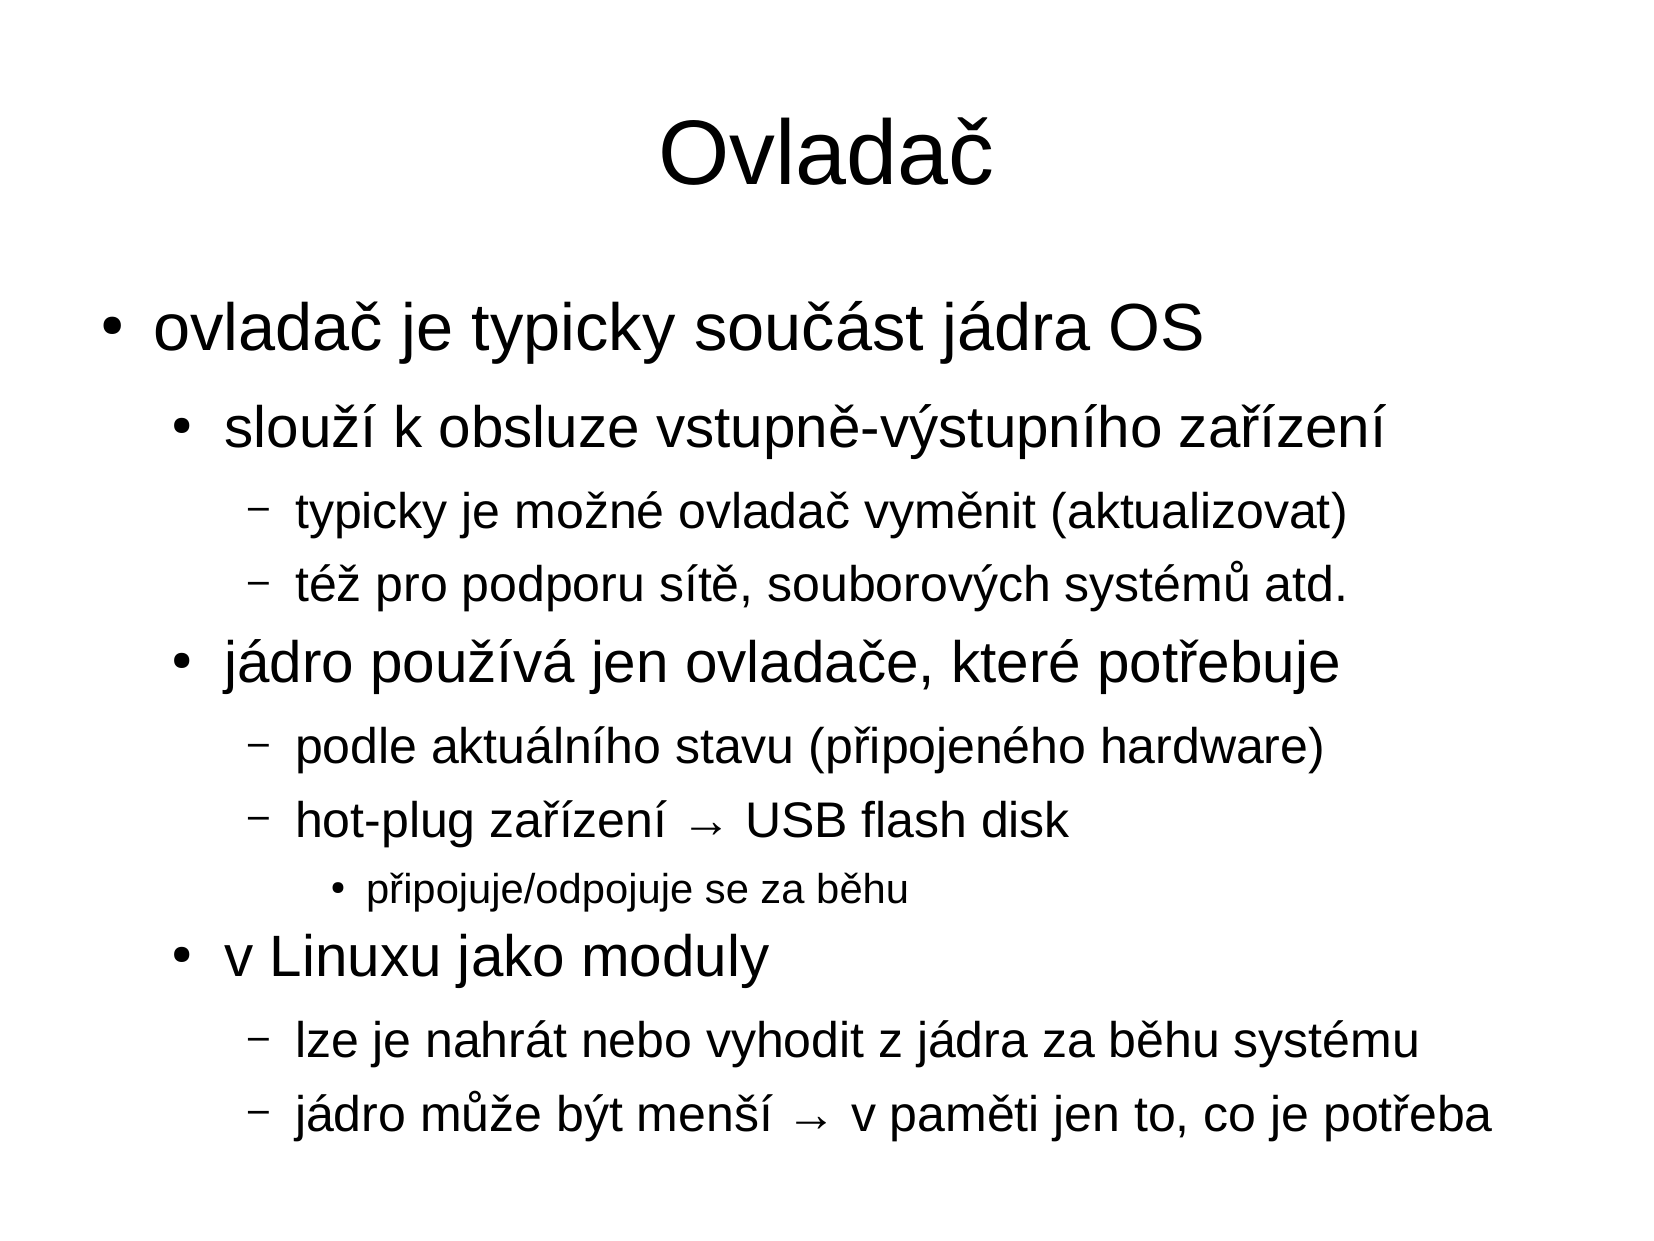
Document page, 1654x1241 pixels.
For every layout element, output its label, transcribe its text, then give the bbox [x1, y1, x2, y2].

list ovladač je typicky součást jádra OS slouží k obsluze vstupně-výstupního zařízení typicky je možné ovladač vyměnit (aktualizovat) též pro podporu sítě, souborových systémů atd. jádro používá jen ovladače, které potřebuje podle aktuálního stavu (připojeného hardware) hot-plug zařízení → USB flash disk připojuje/odpojuje se za běhu v Linuxu jako moduly lze je nahrát nebo vyhodit z jádra za běhu systému jádro může být menší → v paměti jen to, co je potřeba [82, 290, 1571, 1142]
title Ovladač [82, 56, 1571, 250]
